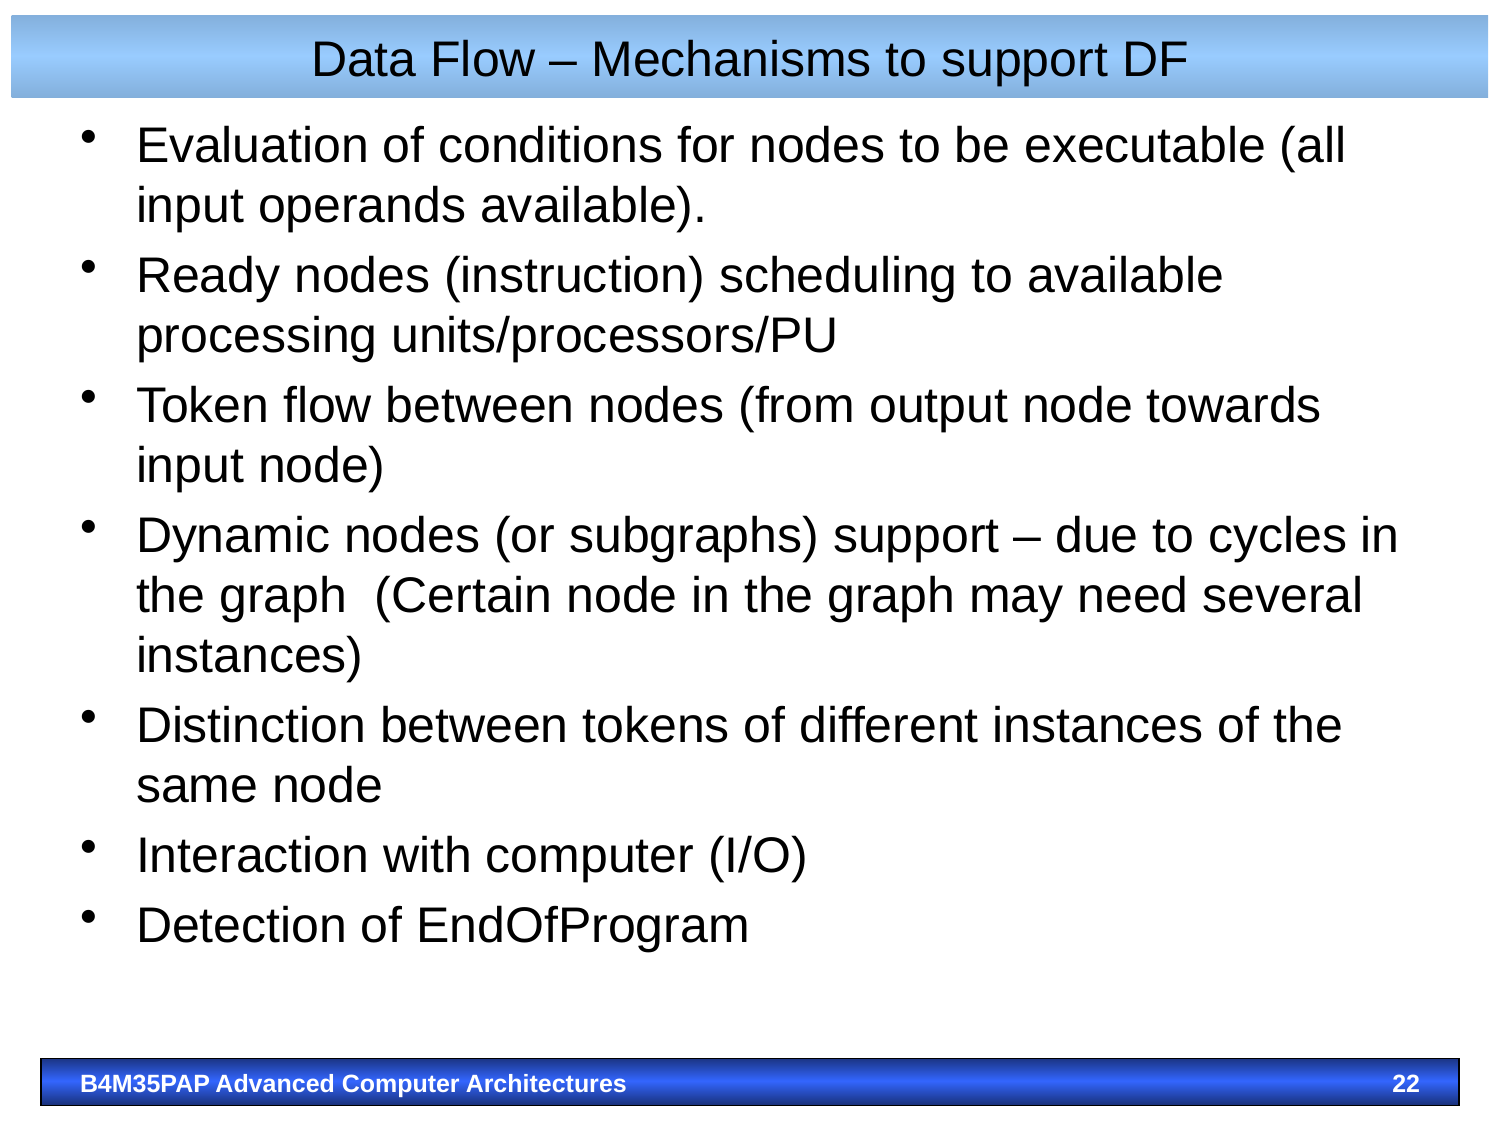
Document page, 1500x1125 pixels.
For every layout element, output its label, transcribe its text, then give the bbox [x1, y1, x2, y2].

text_box Evaluation of conditions for nodes to be executable (all input operands available). Ready nodes (instruction) scheduling to available processing units/processors/PU Token flow between nodes (from output node towards input node) Dynamic nodes (or subgraphs) support – due to cycles in the graph (Certain node in the graph may need several instances) Distinction between tokens of different instances of the same node Interaction with computer (I/O) Detection of EndOfProgram [64, 105, 1436, 1043]
title Data Flow – Mechanisms to support DF [11, 15, 1489, 98]
